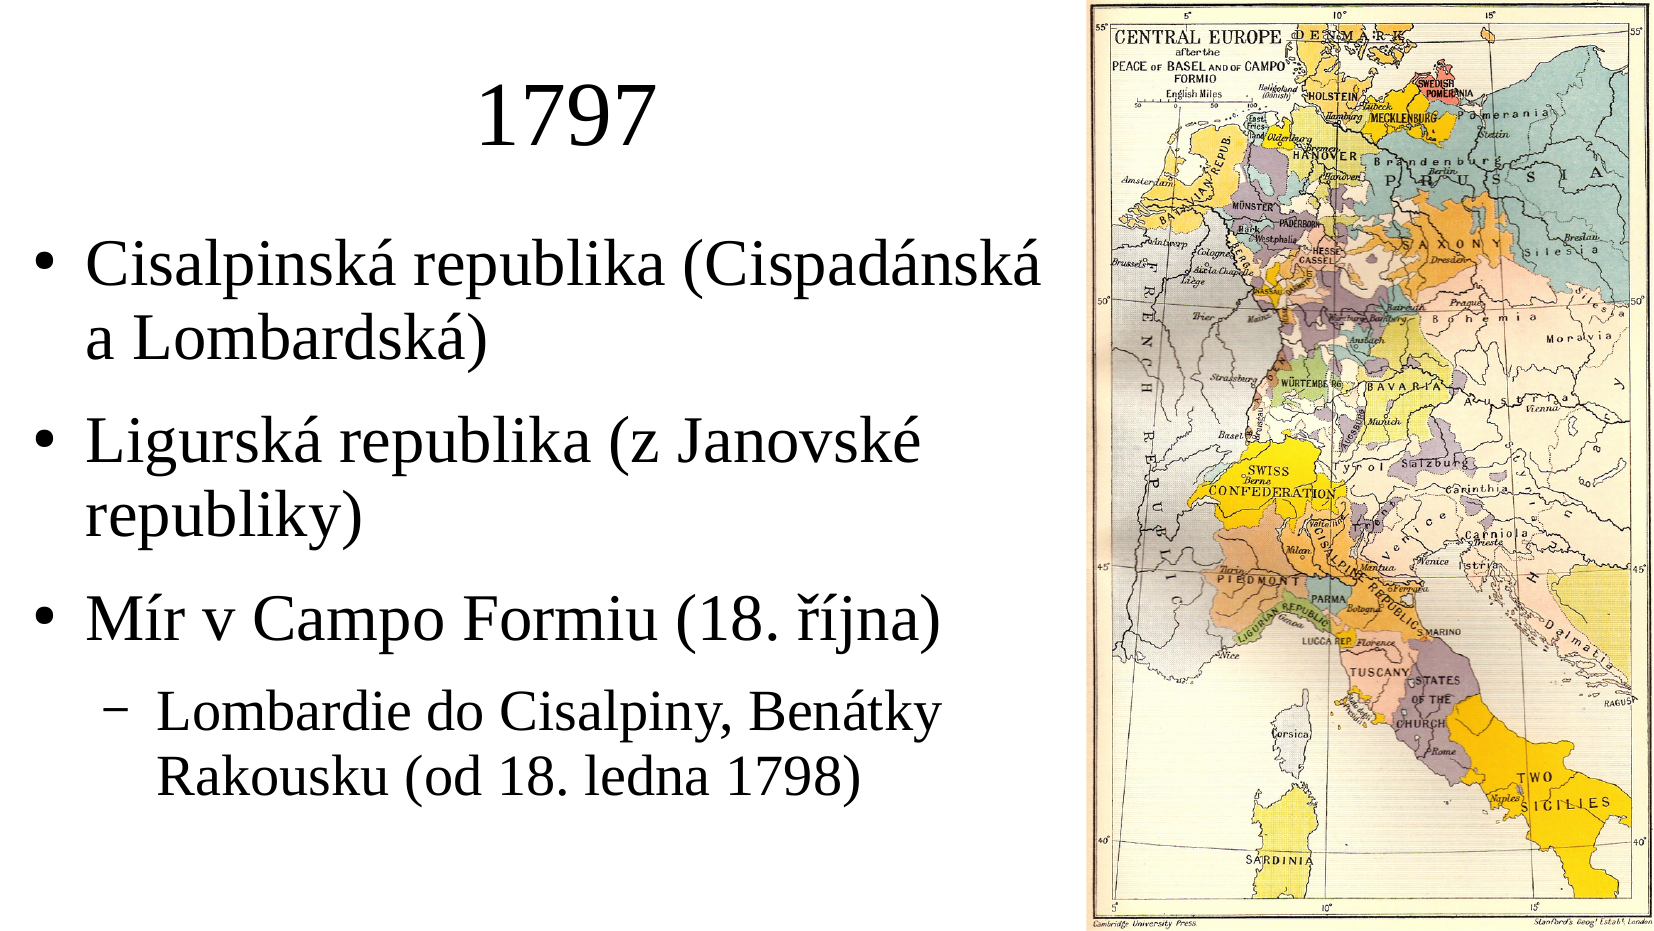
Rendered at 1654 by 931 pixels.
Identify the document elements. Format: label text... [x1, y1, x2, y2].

title 1797 [82, 37, 1051, 193]
picture [1086, 0, 1654, 931]
list Cisalpinská republika (Cispadánská a Lombardská) Ligurská republika (z Janovské republiky) Mír v Campo Formiu (18. října) Lombardie do Cisalpiny, Benátky Rakousku (od 18. ledna 1798) [15, 225, 1081, 916]
